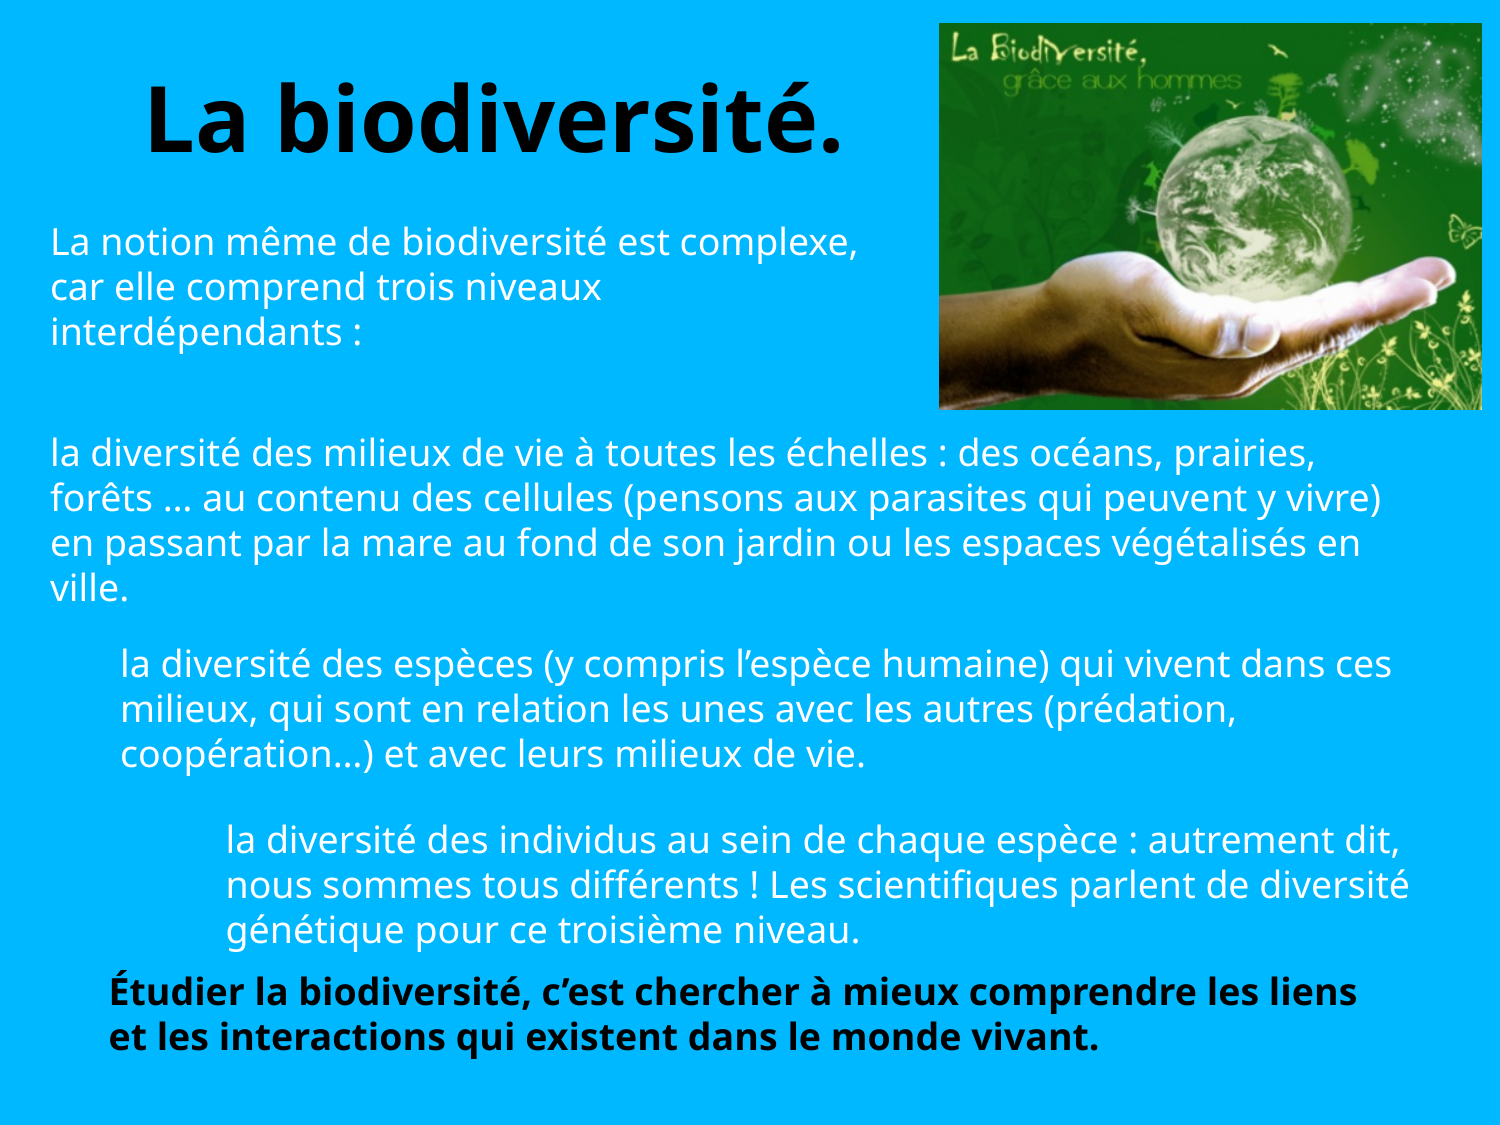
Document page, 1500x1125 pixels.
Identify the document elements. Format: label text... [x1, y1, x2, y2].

text_box Étudier la biodiversité, c’est chercher à mieux comprendre les liens et les interactions qui existent dans le monde vivant. [93, 960, 1395, 1111]
text_box la diversité des espèces (y compris l’espèce humaine) qui vivent dans ces milieux, qui sont en relation les unes avec les autres (prédation, coopération…) et avec leurs milieux de vie. [105, 632, 1465, 783]
picture [940, 24, 1481, 409]
text_box La biodiversité. [74, 45, 914, 188]
text_box La notion même de biodiversité est complexe, car elle comprend trois niveaux interdépendants : [35, 210, 914, 406]
text_box la diversité des milieux de vie à toutes les échelles : des océans, prairies, forêts … au contenu des cellules (pensons aux parasites qui peuvent y vivre) en passant par la mare au fond de son jardin ou les espaces végétalisés en ville. [35, 421, 1442, 617]
text_box la diversité des individus au sein de chaque espèce : autrement dit, nous sommes tous différents ! Les scientifiques parlent de diversité génétique pour ce troisième niveau. [210, 808, 1465, 959]
